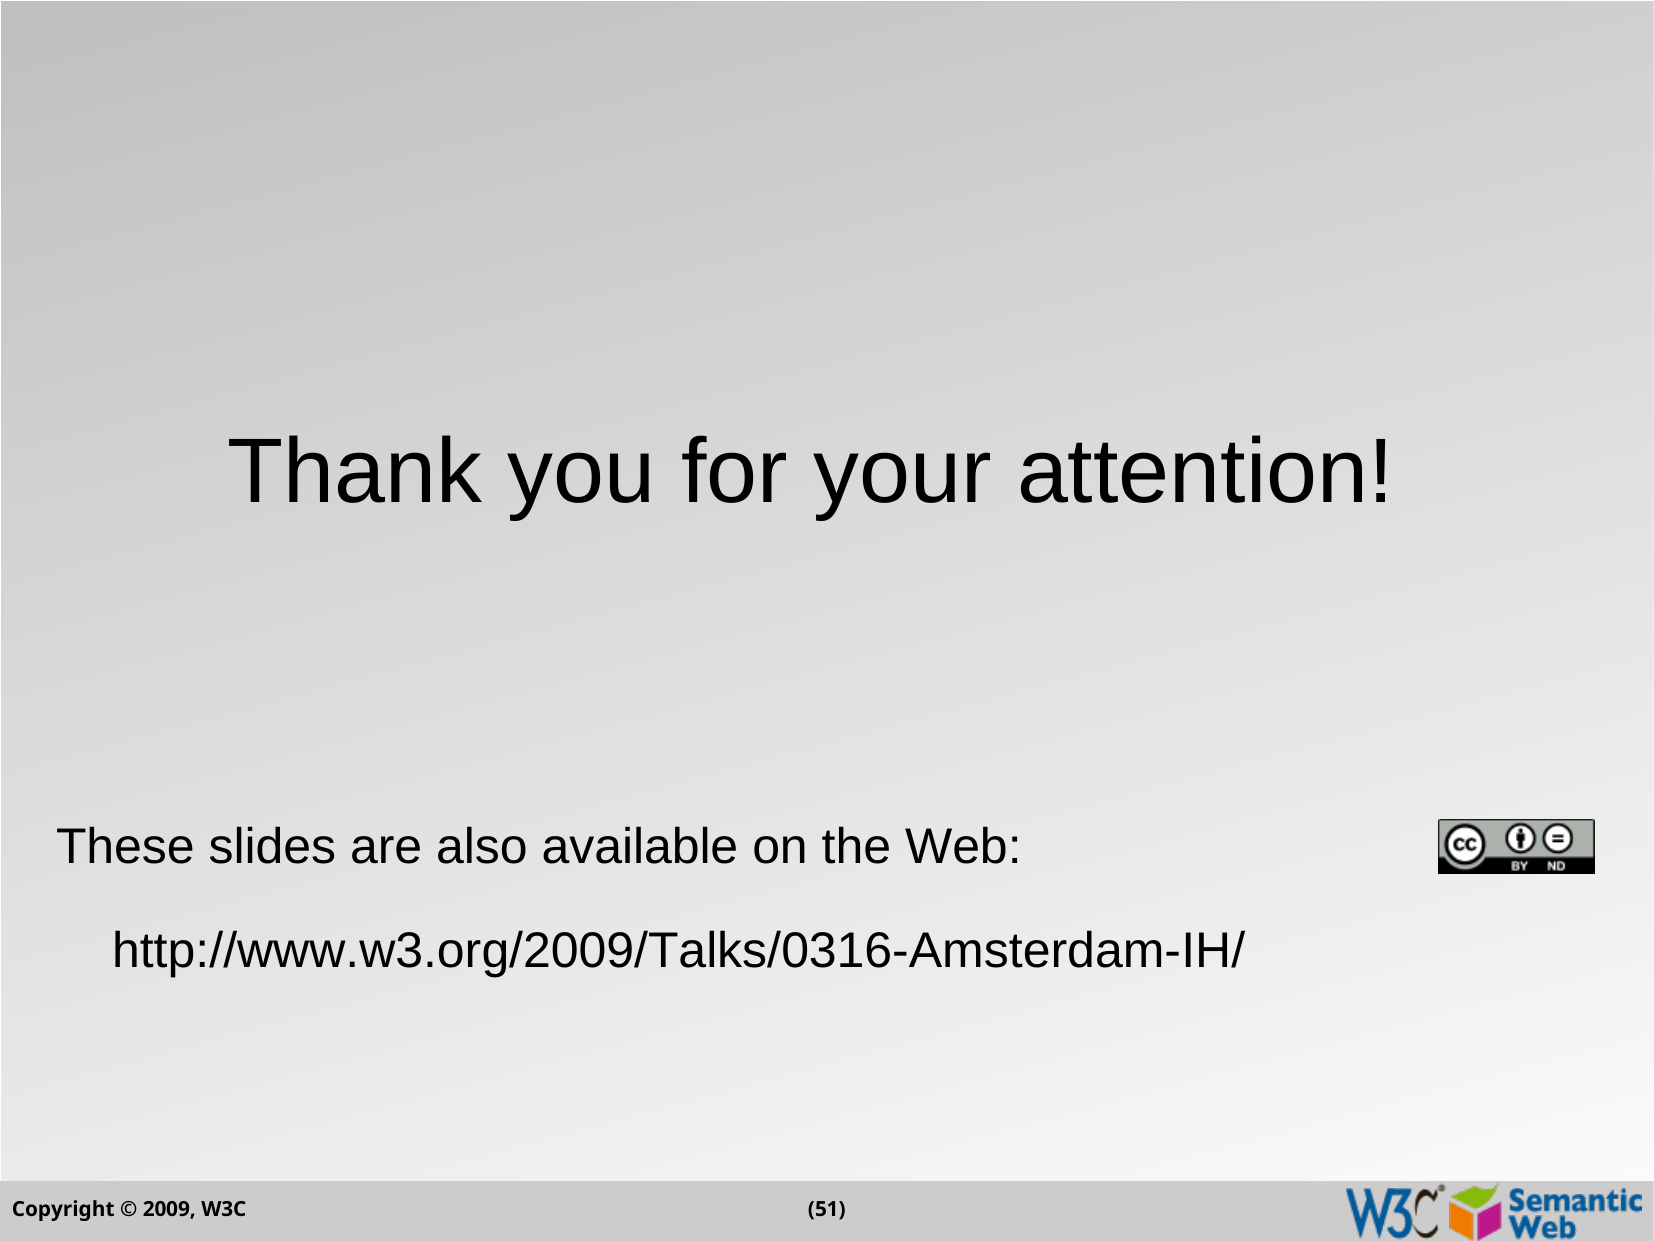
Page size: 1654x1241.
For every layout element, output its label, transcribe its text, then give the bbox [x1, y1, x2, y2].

text_box These slides are also available on the Web: http://www.w3.org/2009/Talks/0316-Amsterdam-IH/ [41, 814, 1548, 990]
text_box Thank you for your attention! [88, 419, 1536, 537]
picture [1, 1, 1654, 1241]
